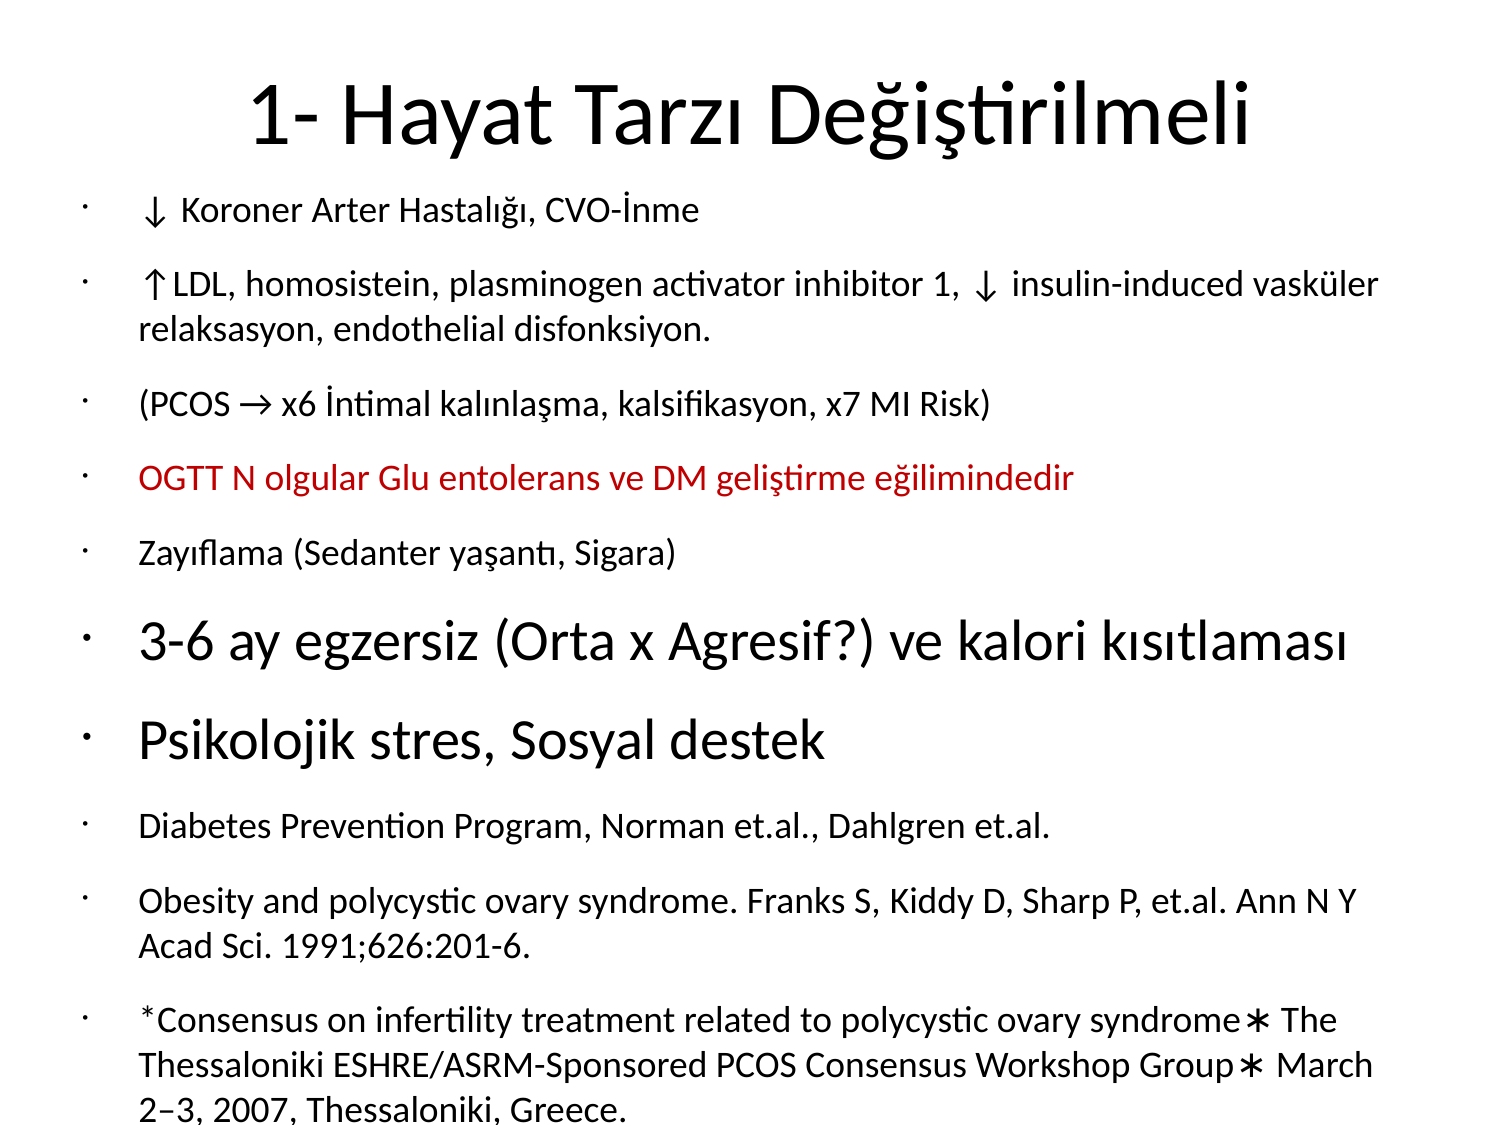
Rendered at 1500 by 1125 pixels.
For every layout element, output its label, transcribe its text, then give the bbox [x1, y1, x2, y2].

title 1- Hayat Tarzı Değiştirilmeli [75, 45, 1425, 233]
list ↓ Koroner Arter Hastalığı, CVO-İnme ↑LDL, homosistein, plasminogen activator inhibitor 1, ↓ insulin-induced vasküler relaksasyon, endothelial disfonksiyon. (PCOS → x6 İntimal kalınlaşma, kalsifikasyon, x7 MI Risk) OGTT N olgular Glu entolerans ve DM geliştirme eğilimindedir Zayıflama (Sedanter yaşantı, Sigara) 3-6 ay egzersiz (Orta x Agresif?) ve kalori kısıtlaması Psikolojik stres, Sosyal destek Diabetes Prevention Program, Norman et.al., Dahlgren et.al. Obesity and polycystic ovary syndrome. Franks S, Kiddy D, Sharp P, et.al. Ann N Y Acad Sci. 1991;626:201-6. *Consensus on infertility treatment related to polycystic ovary syndrome∗ The Thessaloniki ESHRE/ASRM-Sponsored PCOS Consensus Workshop Group∗ March 2–3, 2007, Thessaloniki, Greece. [67, 177, 1418, 1125]
